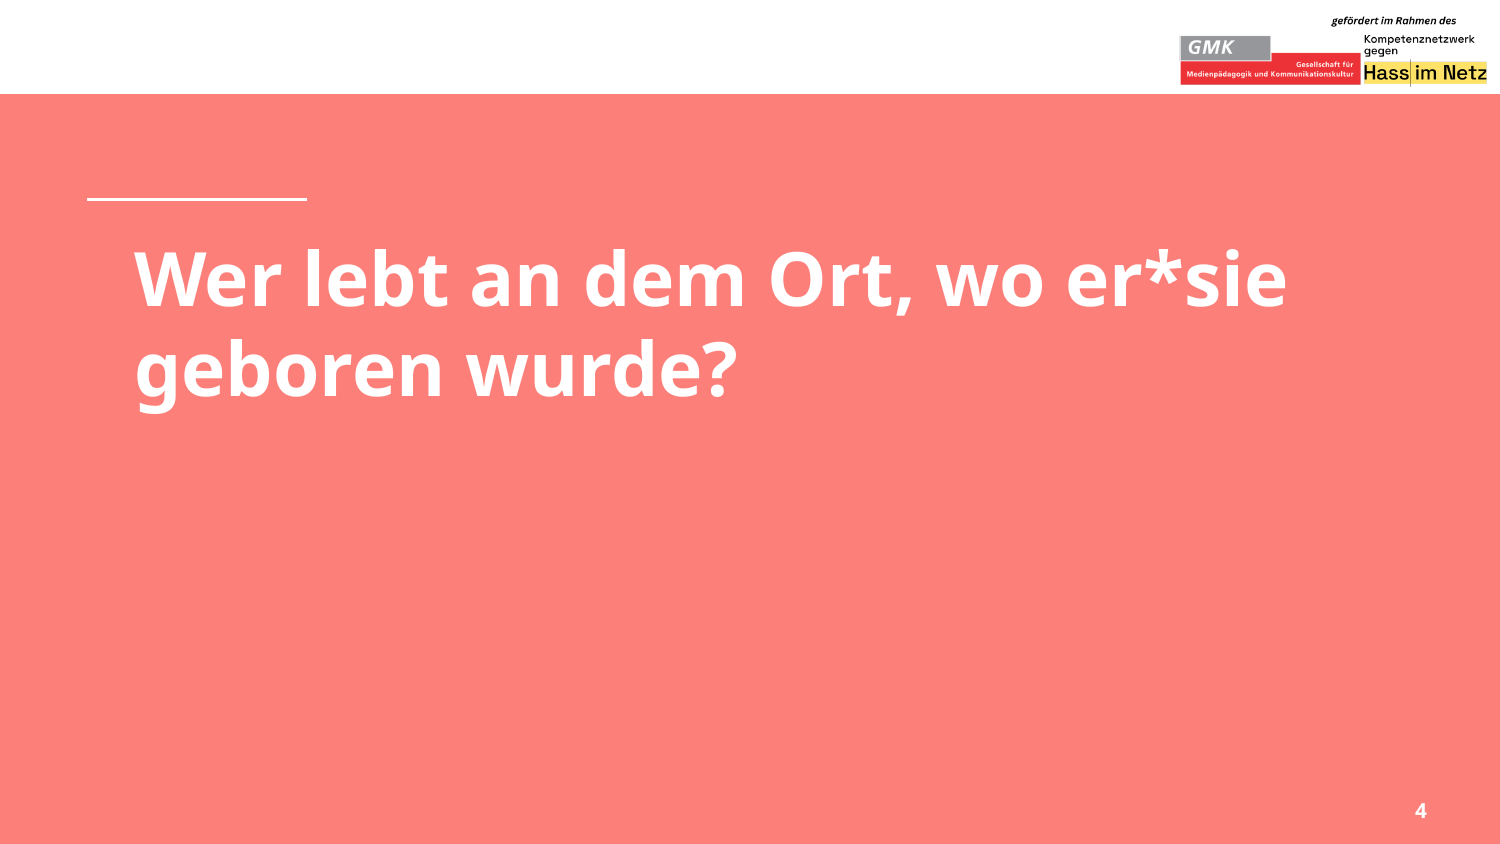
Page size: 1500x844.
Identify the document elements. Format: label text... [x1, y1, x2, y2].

title Wer lebt an dem Ort, wo er*sie geboren wurde? [119, 216, 1381, 466]
text_box 4 [1400, 779, 1491, 844]
